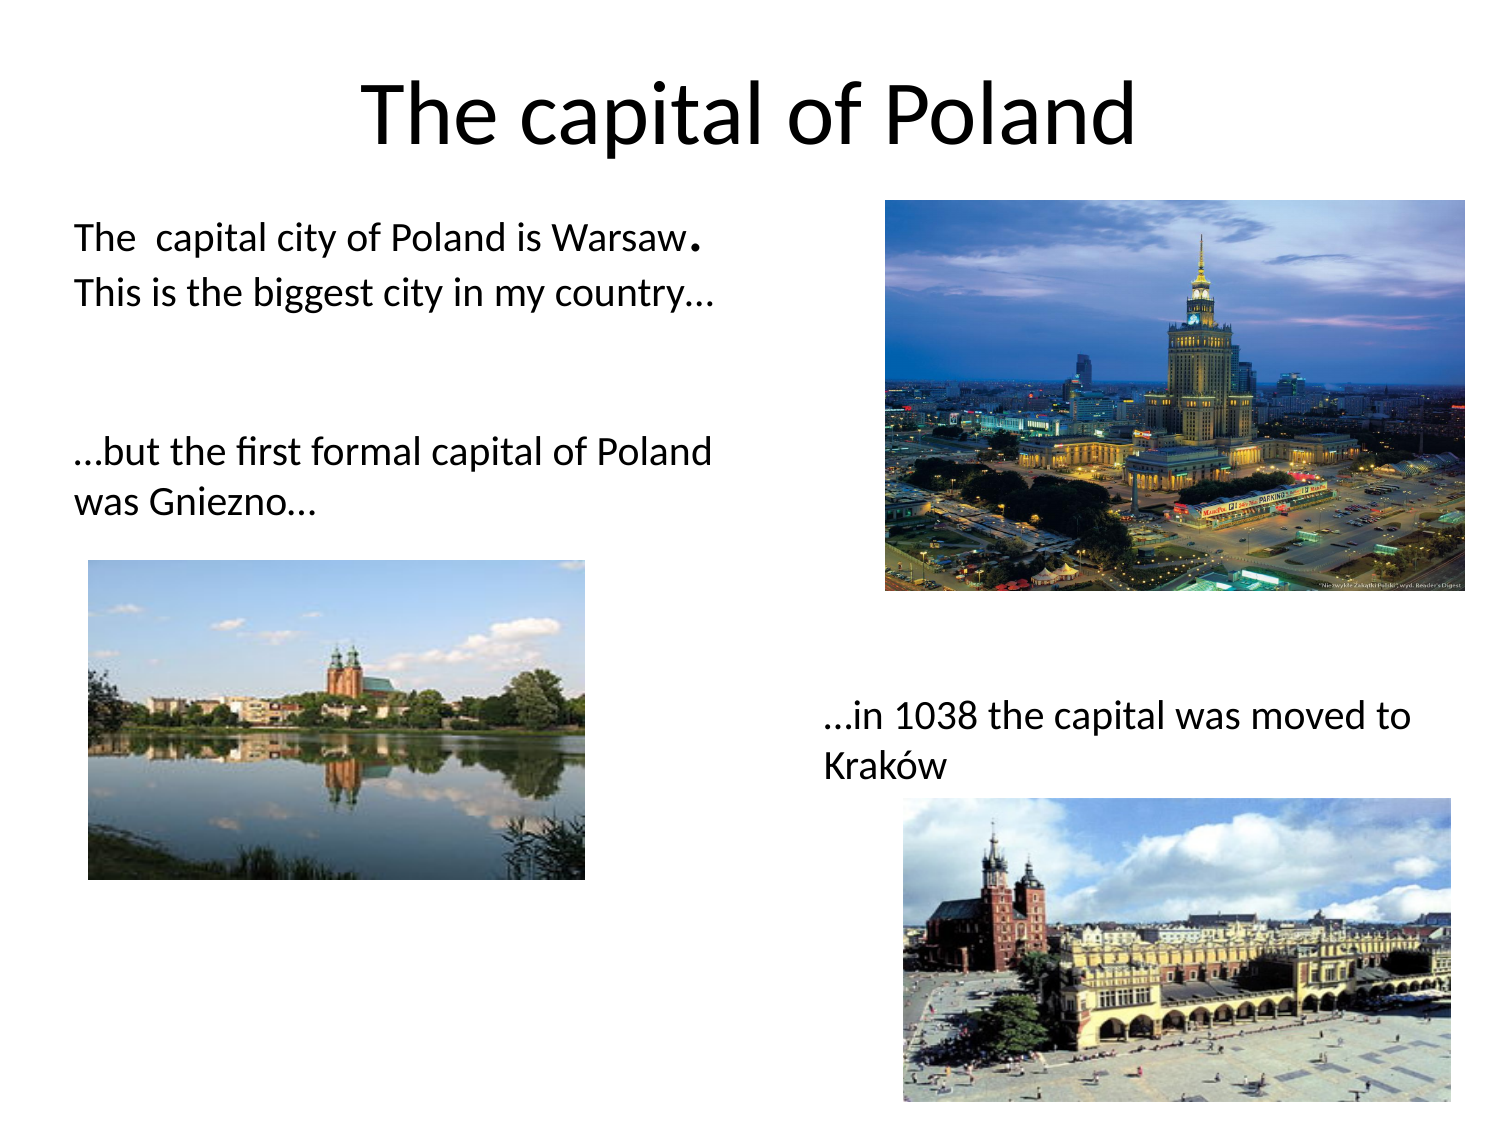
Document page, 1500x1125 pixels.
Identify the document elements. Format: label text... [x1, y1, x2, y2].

picture [903, 798, 1451, 1102]
text_box …in 1038 the capital was moved to Kraków [809, 680, 1471, 796]
picture [88, 560, 585, 880]
picture [885, 200, 1465, 591]
list The capital city of Poland is Warsaw. This is the biggest city in my country… …but the first formal capital of Poland was Gniezno… [59, 177, 798, 562]
title The capital of Poland [75, 45, 1425, 233]
